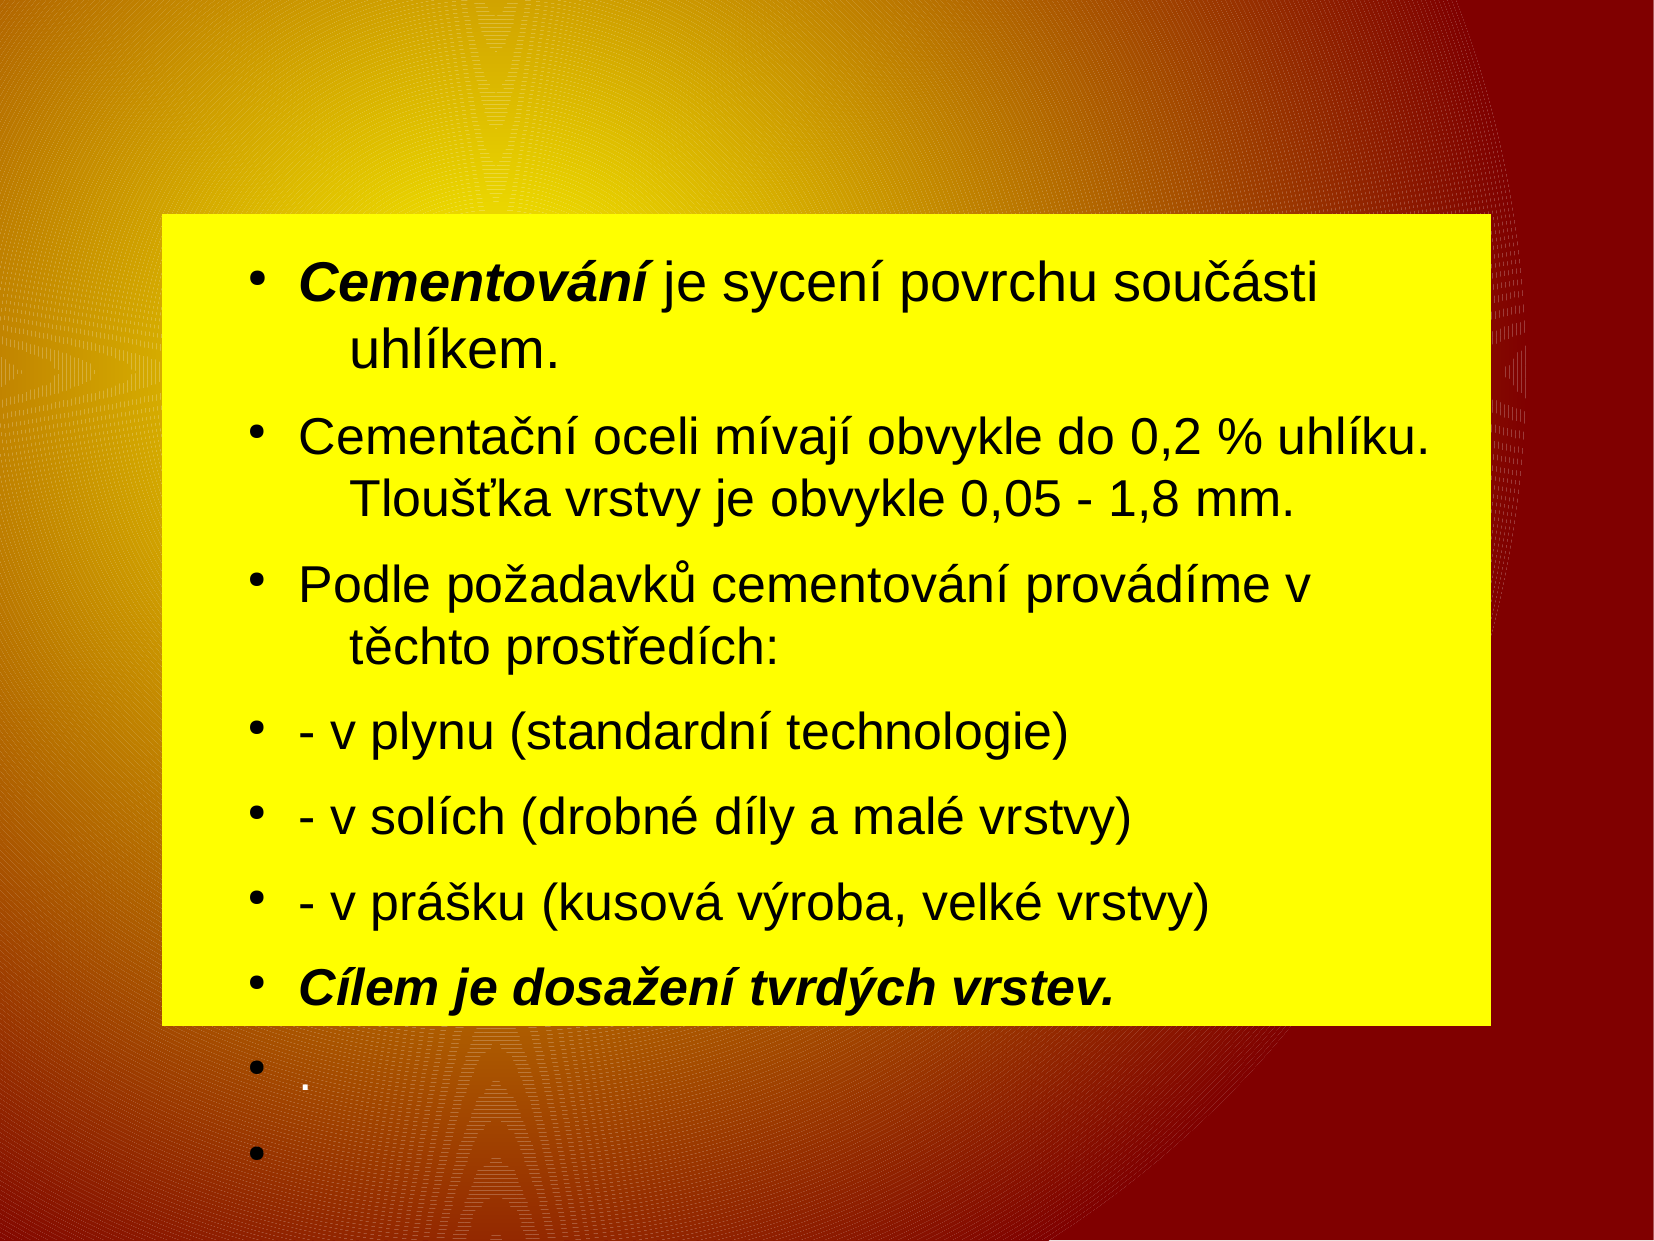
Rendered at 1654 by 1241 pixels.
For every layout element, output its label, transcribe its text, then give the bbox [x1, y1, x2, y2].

text_box [162, 214, 1491, 1026]
list Cementování je sycení povrchu součásti uhlíkem. Cementační oceli mívají obvykle do 0,2 % uhlíku. Tloušťka vrstvy je obvykle 0,05 - 1,8 mm. Podle požadavků cementování provádíme v těchto prostředích: - v plynu (standardní technologie) - v solích (drobné díly a malé vrstvy) - v prášku (kusová výroba, velké vrstvy) Cílem je dosažení tvrdých vrstev. . [77, 245, 1442, 1172]
